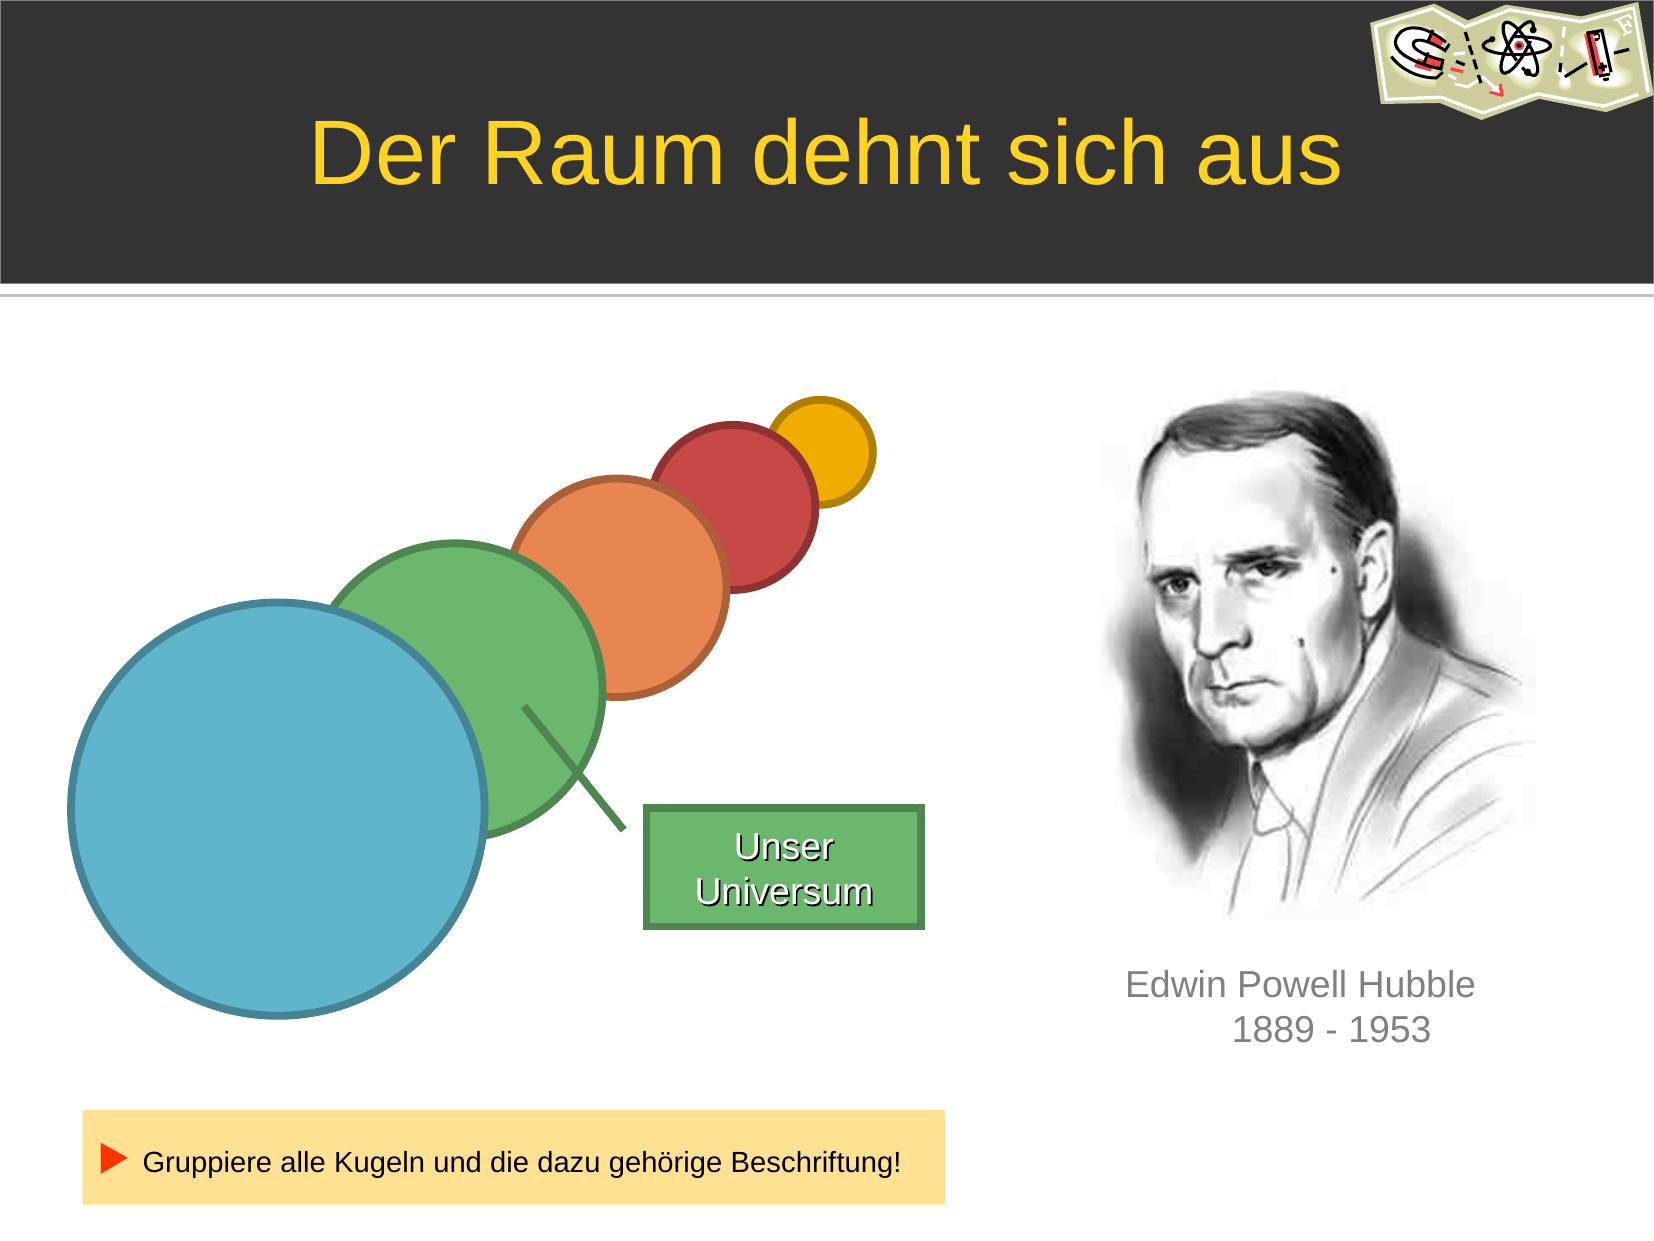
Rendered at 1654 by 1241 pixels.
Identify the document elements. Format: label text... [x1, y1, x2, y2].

title Der Raum dehnt sich aus [82, 49, 1571, 257]
text_box Unser Universum [647, 808, 921, 927]
text_box [71, 399, 873, 1016]
text_box  Gruppiere alle Kugeln und die dazu gehörige Beschriftung! [82, 1110, 945, 1205]
text_box Edwin Powell Hubble 1889 - 1953 [1074, 952, 1554, 1058]
picture [1098, 377, 1536, 927]
